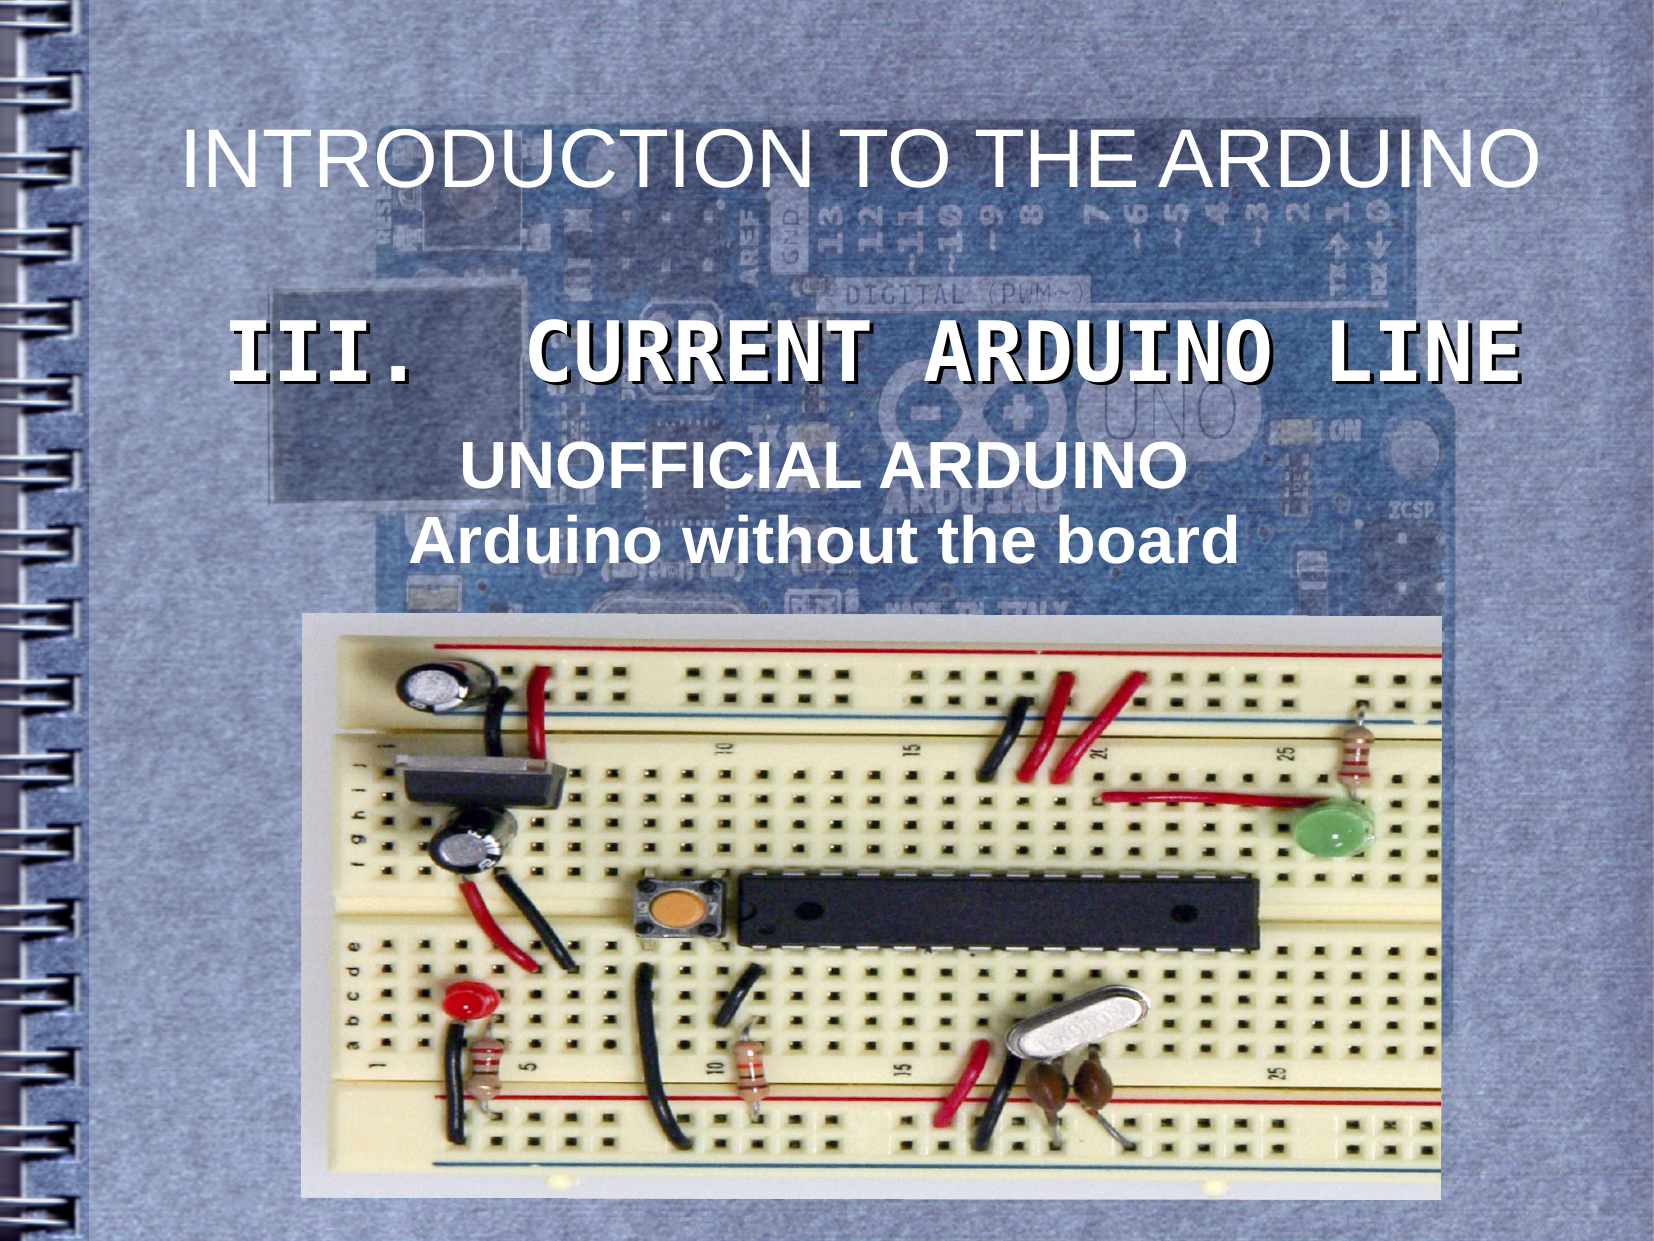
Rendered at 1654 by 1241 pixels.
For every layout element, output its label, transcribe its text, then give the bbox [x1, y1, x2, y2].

text_box III. CURRENT ARDUINO LINE [153, 296, 1594, 409]
text_box INTRODUCTION TO THE ARDUINO [165, 75, 1561, 286]
text_box UNOFFICIAL ARDUINO Arduino without the board [300, 420, 1351, 585]
picture [0, 0, 1654, 1241]
